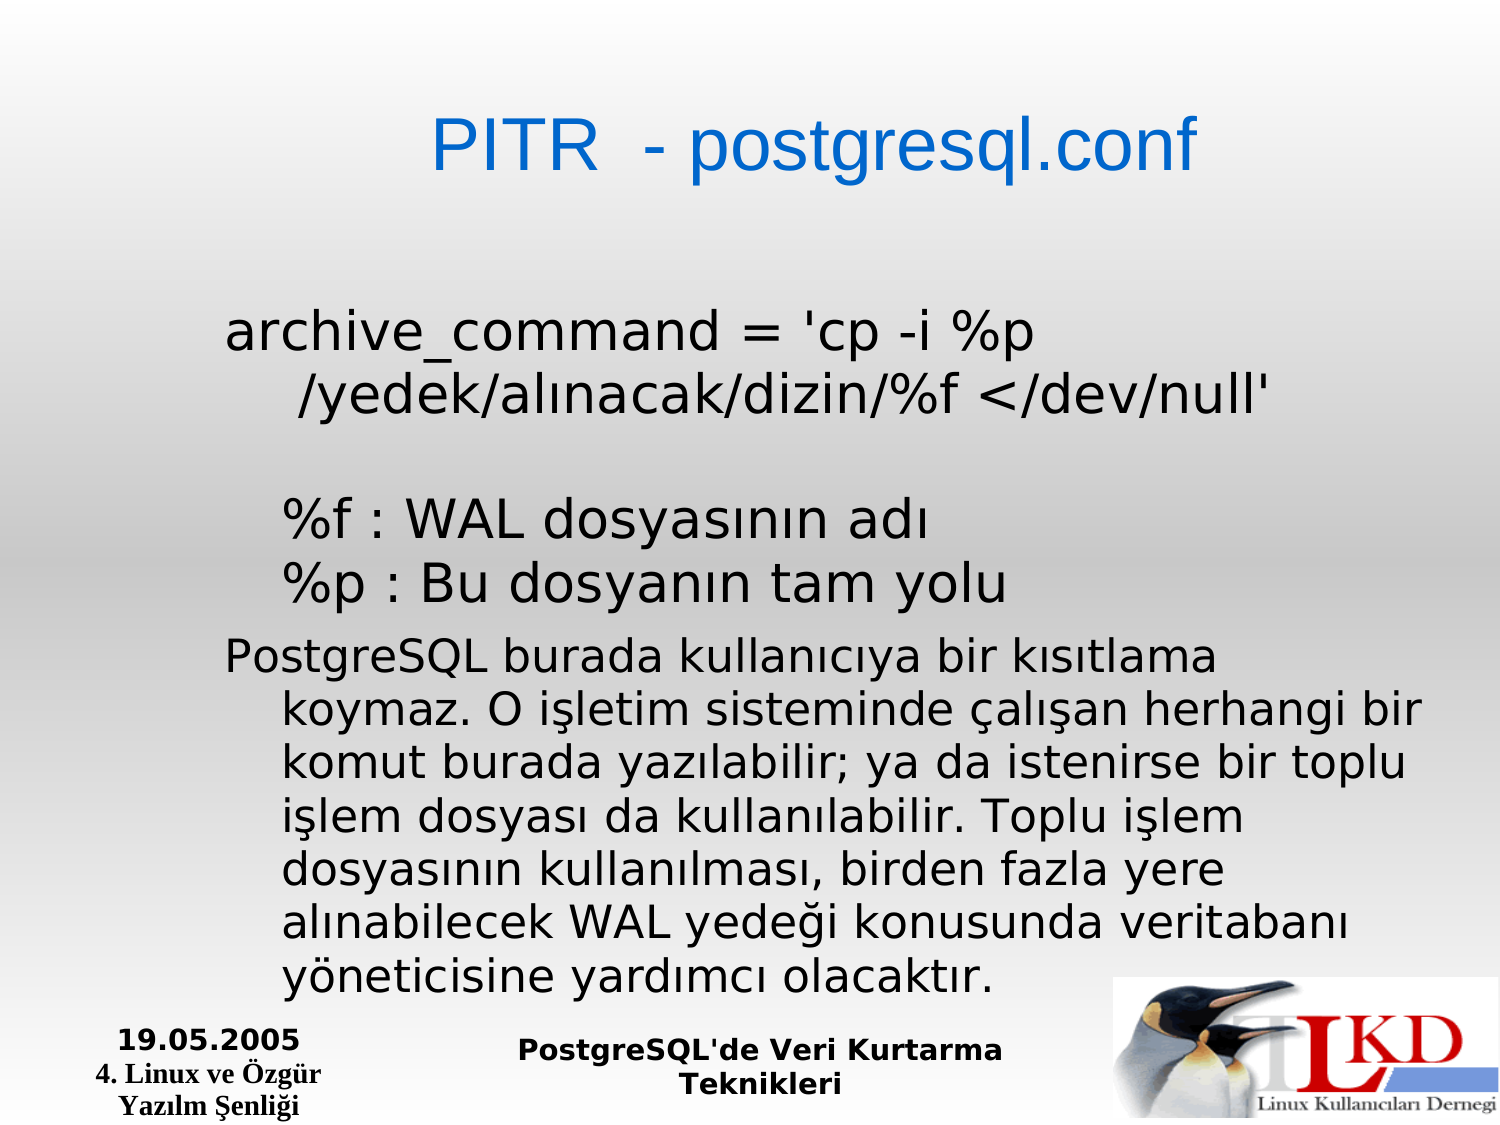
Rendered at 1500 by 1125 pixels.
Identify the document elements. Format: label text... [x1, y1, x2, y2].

list archive_command = 'cp -i %p /yedek/alınacak/dizin/%f </dev/null' %f : WAL dosyasının adı %p : Bu dosyanın tam yolu PostgreSQL burada kullanıcıya bir kısıtlama koymaz. O işletim sisteminde çalışan herhangi bir komut burada yazılabilir; ya da istenirse bir toplu işlem dosyası da kullanılabilir. Toplu işlem dosyasının kullanılması, birden fazla yere alınabilecek WAL yedeği konusunda veritabanı yöneticisine yardımcı olacaktır. [224, 299, 1425, 1003]
picture [1113, 977, 1499, 1118]
title PITR - postgresql.conf [224, 29, 1425, 257]
